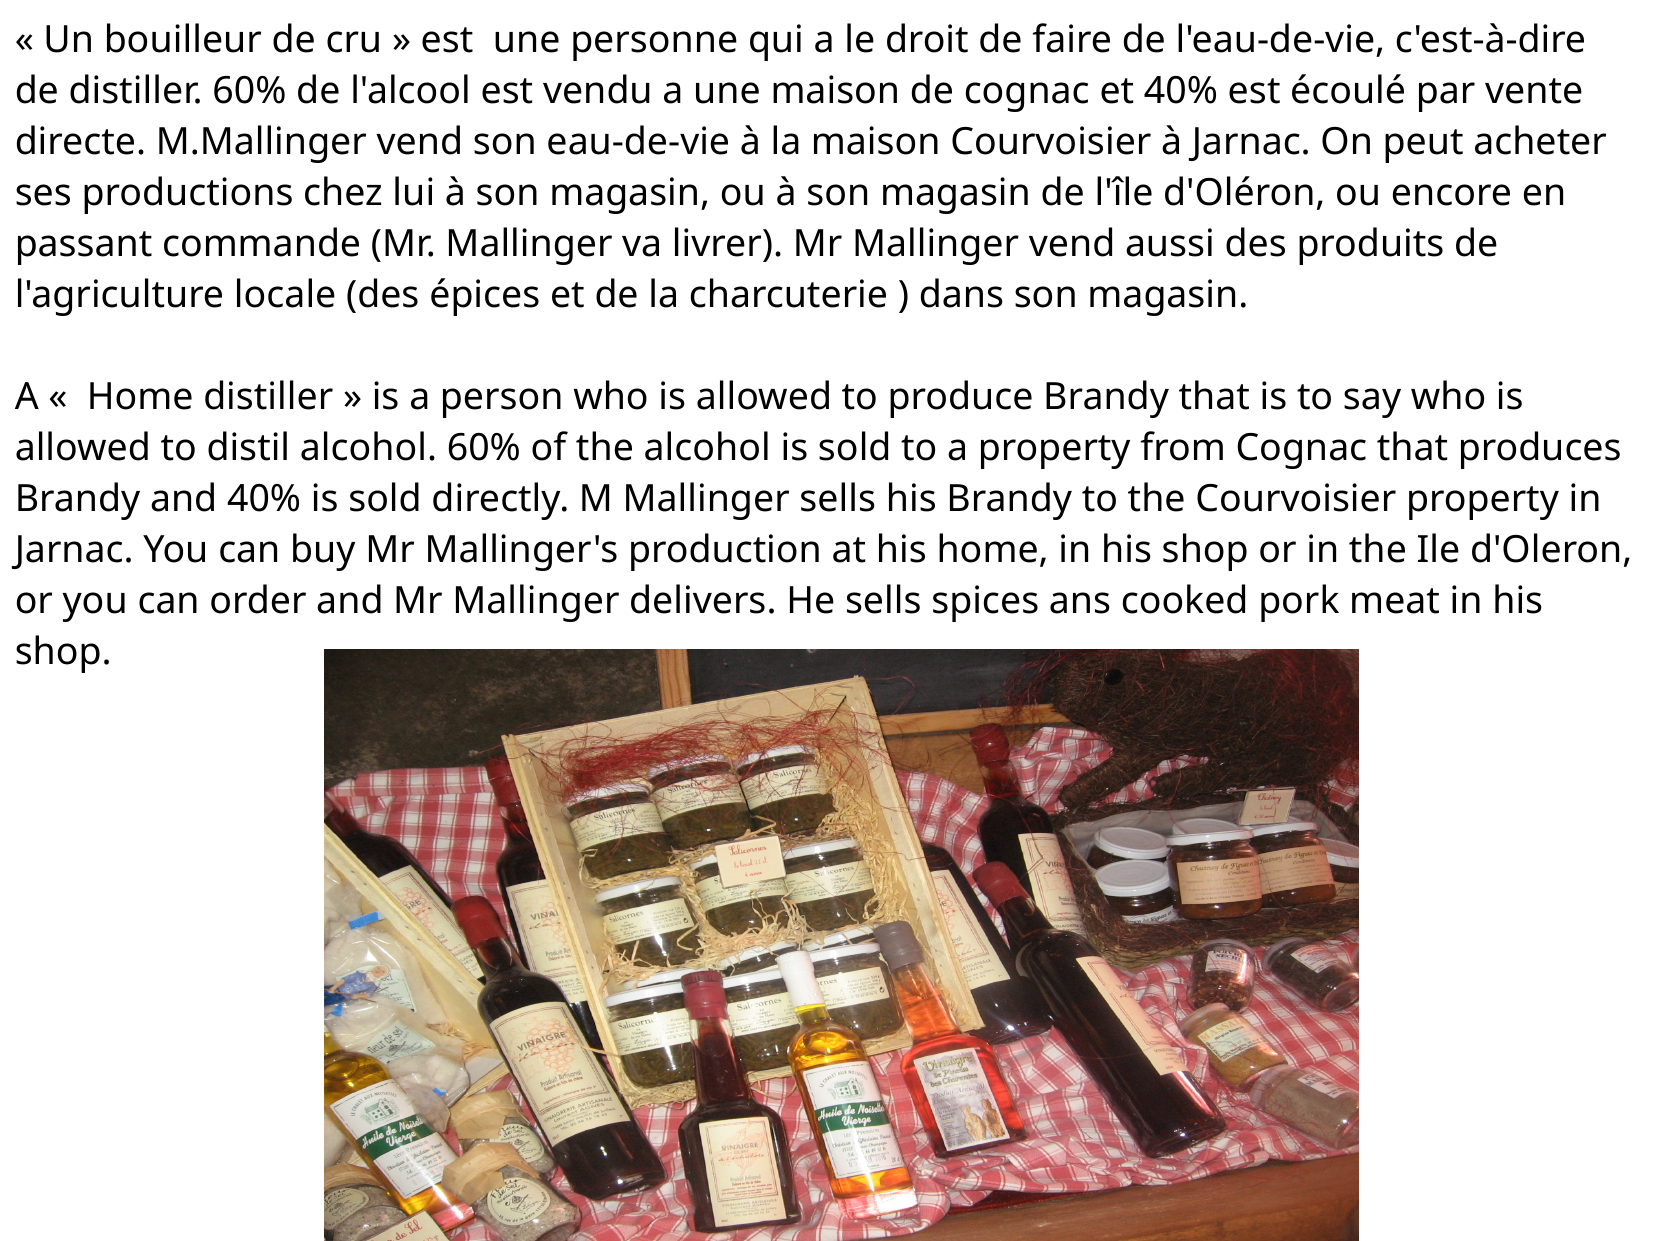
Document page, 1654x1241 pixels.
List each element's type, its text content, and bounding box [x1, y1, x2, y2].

picture [324, 703, 1359, 1241]
text_box « Un bouilleur de cru » est une personne qui a le droit de faire de l'eau-de-vie, c'est-à-dire de distiller. 60% de l'alcool est vendu a une maison de cognac et 40% est écoulé par vente directe. M.Mallinger vend son eau-de-vie à la maison Courvoisier à Jarnac. On peut acheter ses productions chez lui à son magasin, ou à son magasin de l'île d'Oléron, ou encore en passant commande (Mr. Mallinger va livrer). Mr Mallinger vend aussi des produits de l'agriculture locale (des épices et de la charcuterie ) dans son magasin. A « Home distiller » is a person who is allowed to produce Brandy that is to say who is allowed to distil alcohol. 60% of the alcohol is sold to a property from Cognac that produces Brandy and 40% is sold directly. M Mallinger sells his Brandy to the Courvoisier property in Jarnac. You can buy Mr Mallinger's production at his home, in his shop or in the Ile d'Oleron, or you can order and Mr Mallinger delivers. He sells spices ans cooked pork meat in his shop. [0, 4, 1654, 703]
